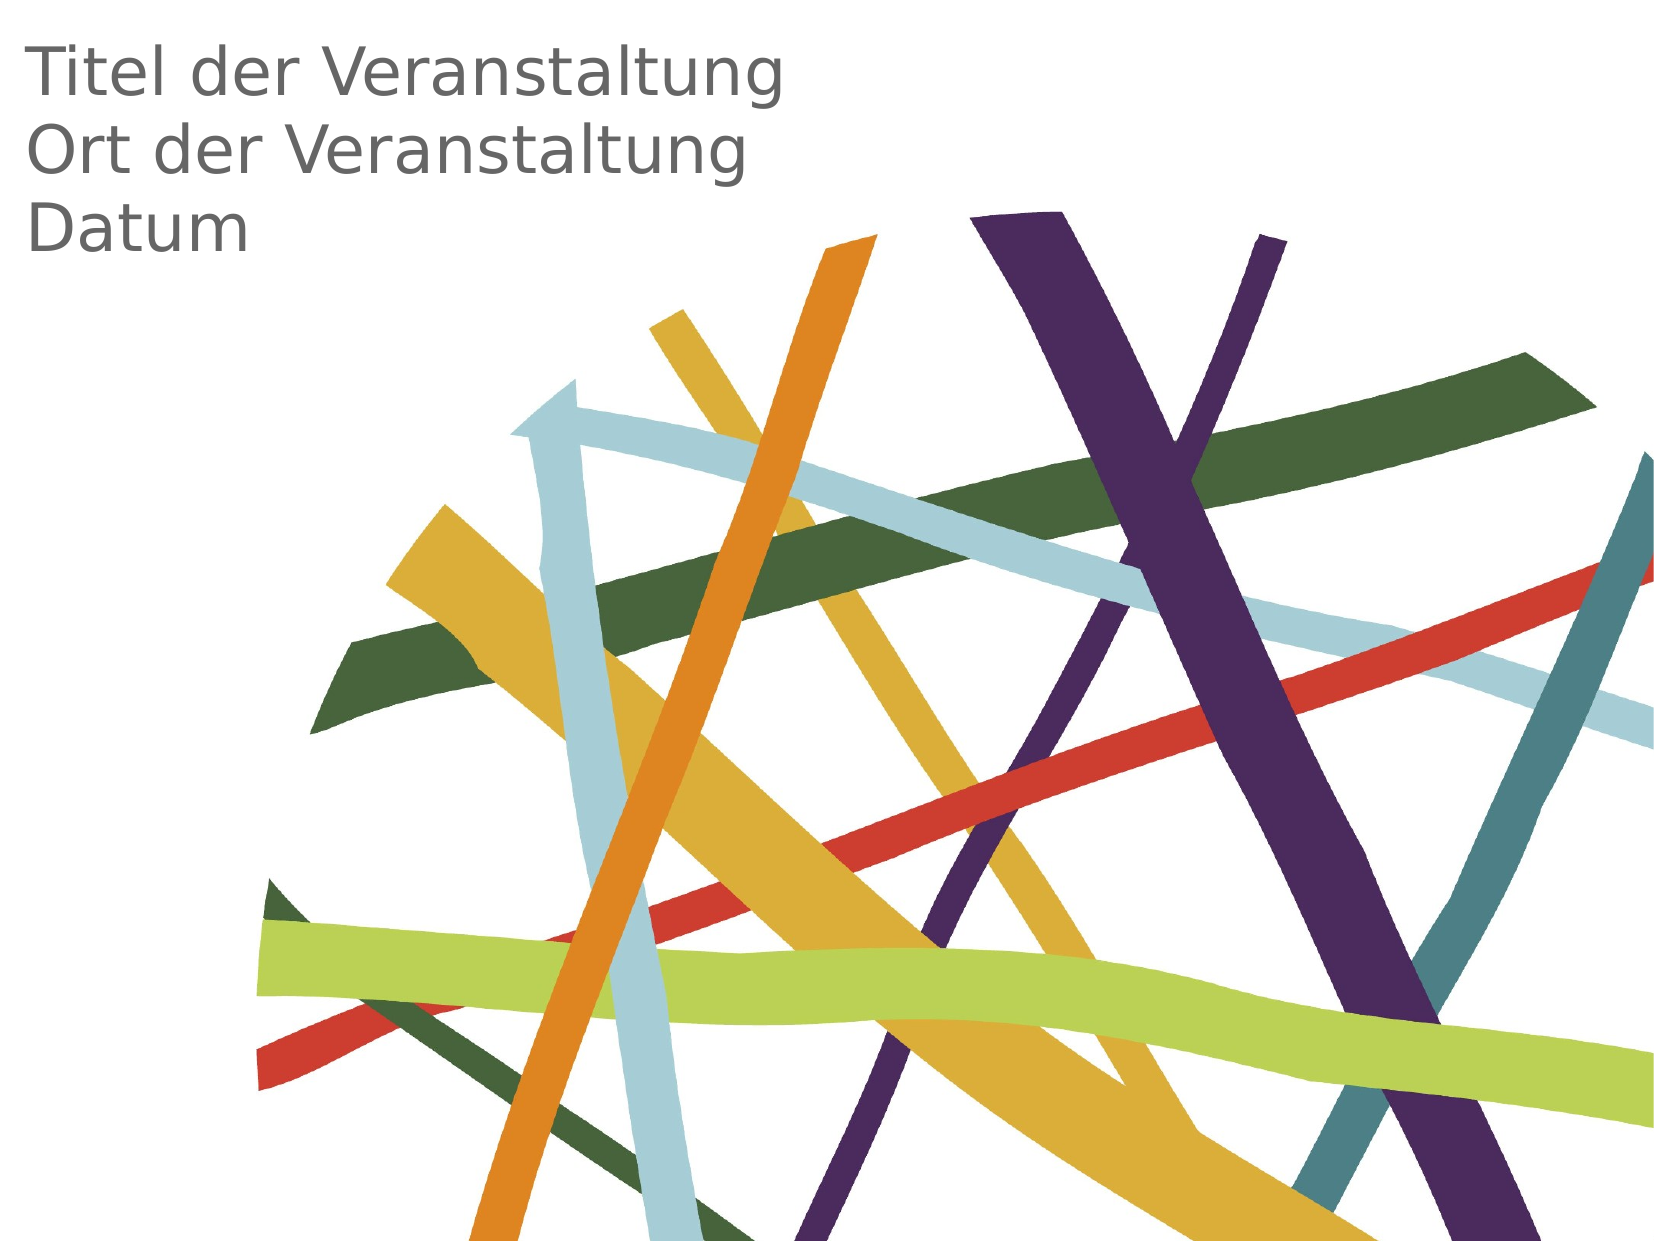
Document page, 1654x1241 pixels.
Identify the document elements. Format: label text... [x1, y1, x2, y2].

picture [259, 214, 1654, 1241]
subtitle Titel der Veranstaltung Ort der Veranstaltung Datum [25, 33, 1629, 268]
